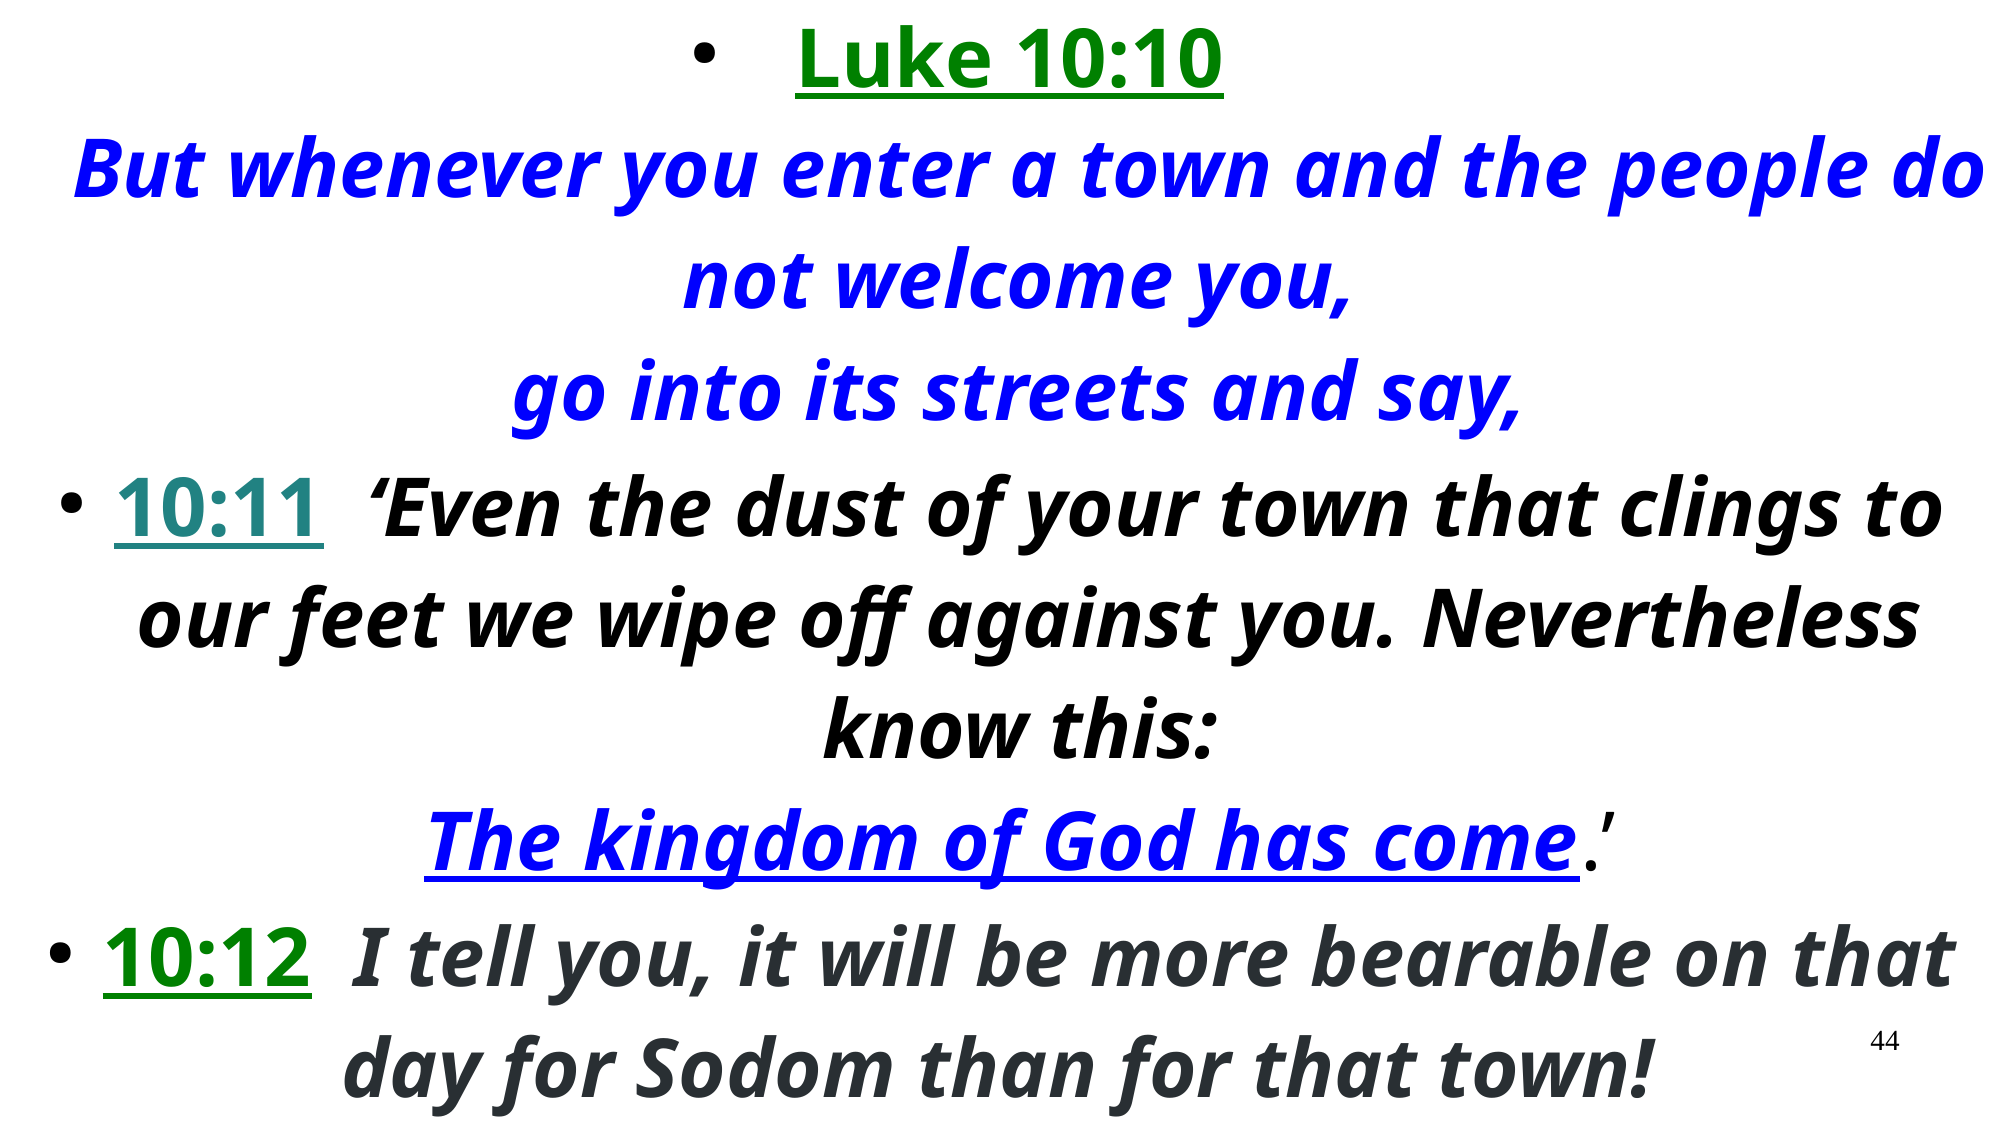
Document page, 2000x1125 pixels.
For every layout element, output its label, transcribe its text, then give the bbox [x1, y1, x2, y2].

list Luke 10:10 But whenever you enter a town and the people do not welcome you, go into its streets and say, 10:11 ‘Even the dust of your town that clings to our feet we wipe off against you. Nevertheless know this: The kingdom of God has come.’ 10:12 I tell you, it will be more bearable on that day for Sodom than for that town! [0, 0, 1996, 1123]
